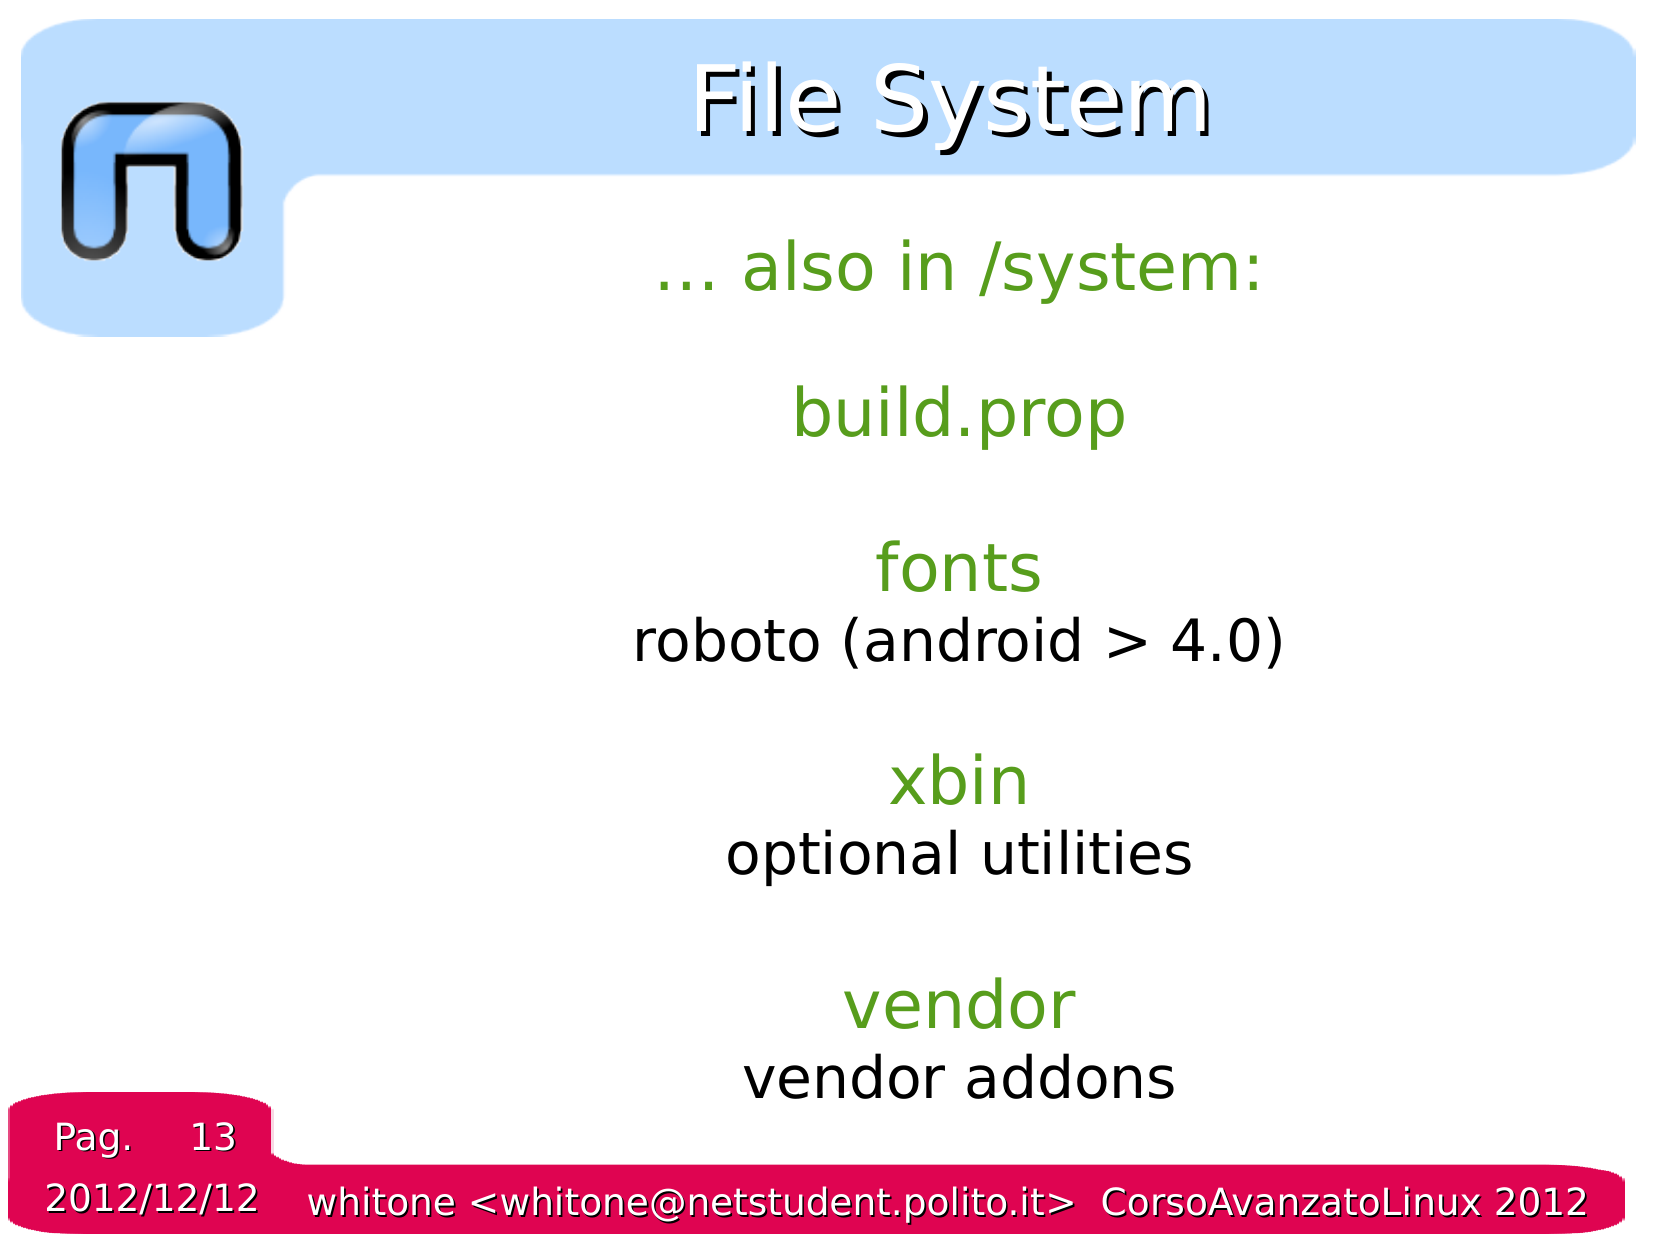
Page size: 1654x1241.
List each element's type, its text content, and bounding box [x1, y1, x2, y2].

picture [0, 19, 1636, 354]
text_box whitone <whitone@netstudent.polito.it> CorsoAvanzatoLinux 2012 [292, 1173, 1604, 1241]
subtitle … also in /system: build.prop fonts roboto (android > 4.0) xbin optional utilities vendor vendor addons [295, 212, 1625, 1129]
picture [8, 1092, 1625, 1234]
title File System [265, 3, 1636, 197]
text_box Pag. <numero> [27, 1108, 413, 1168]
text_box 2012/12/12 [29, 1169, 284, 1241]
